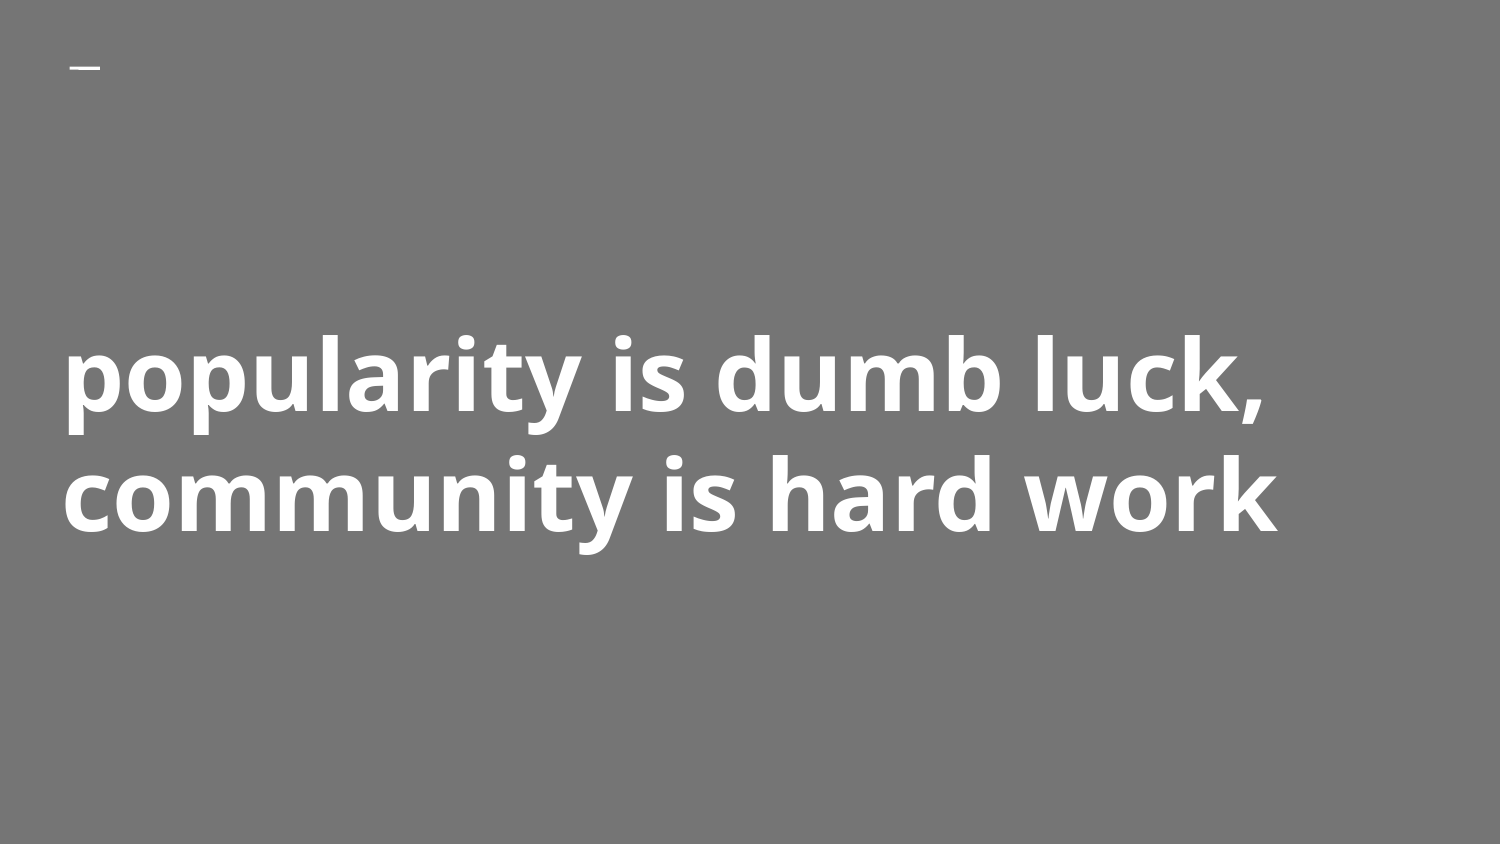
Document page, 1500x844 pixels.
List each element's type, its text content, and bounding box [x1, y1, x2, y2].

title popularity is dumb luck, community is hard work [46, 116, 1327, 746]
